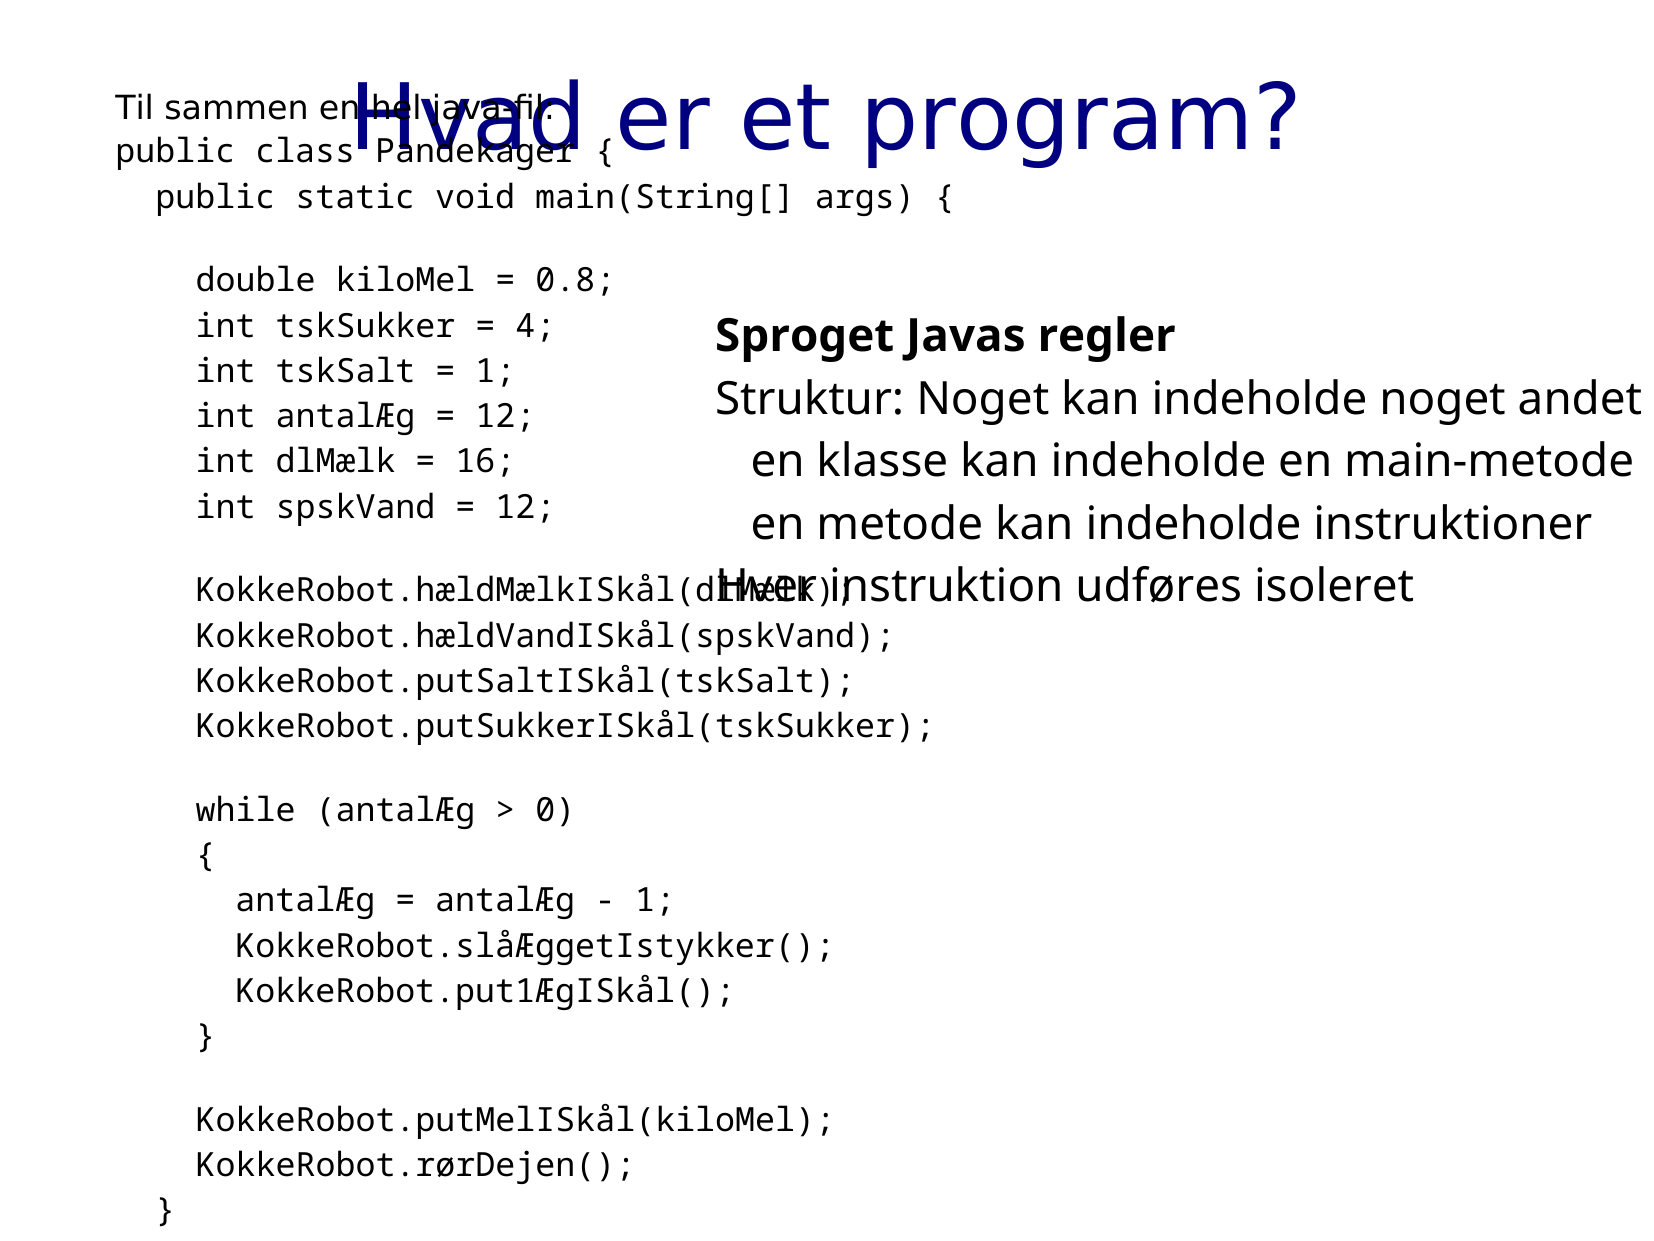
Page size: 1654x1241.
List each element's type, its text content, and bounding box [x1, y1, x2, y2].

subtitle Til sammen en hel java-fil: public class Pandekager { public static void main(String[] args) { double kiloMel = 0.8; int tskSukker = 4; int tskSalt = 1; int antalÆg = 12; int dlMælk = 16; int spskVand = 12; KokkeRobot.hældMælkISkål(dlMælk); KokkeRobot.hældVandISkål(spskVand); KokkeRobot.putSaltISkål(tskSalt); KokkeRobot.putSukkerISkål(tskSukker); while (antalÆg > 0) { antalÆg = antalÆg - 1; KokkeRobot.slåÆggetIstykker(); KokkeRobot.put1ÆgISkål(); } KokkeRobot.putMelISkål(kiloMel); KokkeRobot.rørDejen(); } } [80, 148, 1357, 1218]
text_box Sproget Javas regler Struktur: Noget kan indeholde noget andet en klasse kan indeholde en main-metode en metode kan indeholde instruktioner Hver instruktion udføres isoleret [715, 302, 1636, 566]
title Hvad er et program? [105, 14, 1549, 222]
